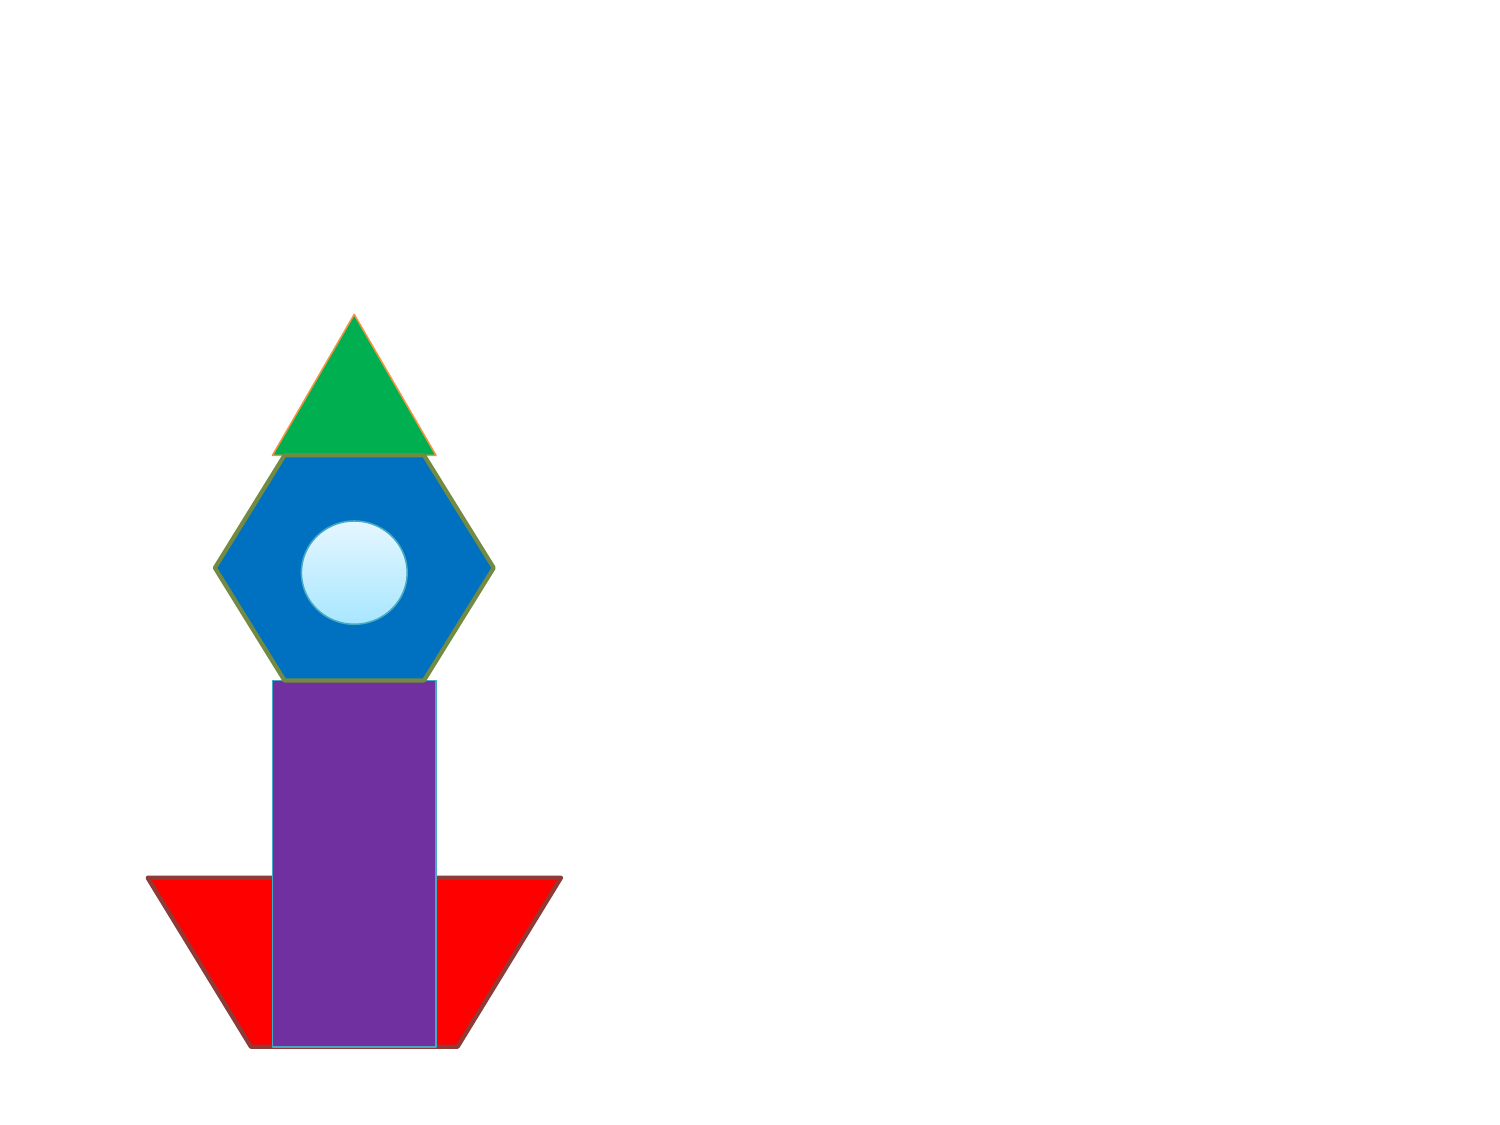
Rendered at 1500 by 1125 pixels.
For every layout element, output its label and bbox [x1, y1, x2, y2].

text_box [147, 314, 562, 1047]
